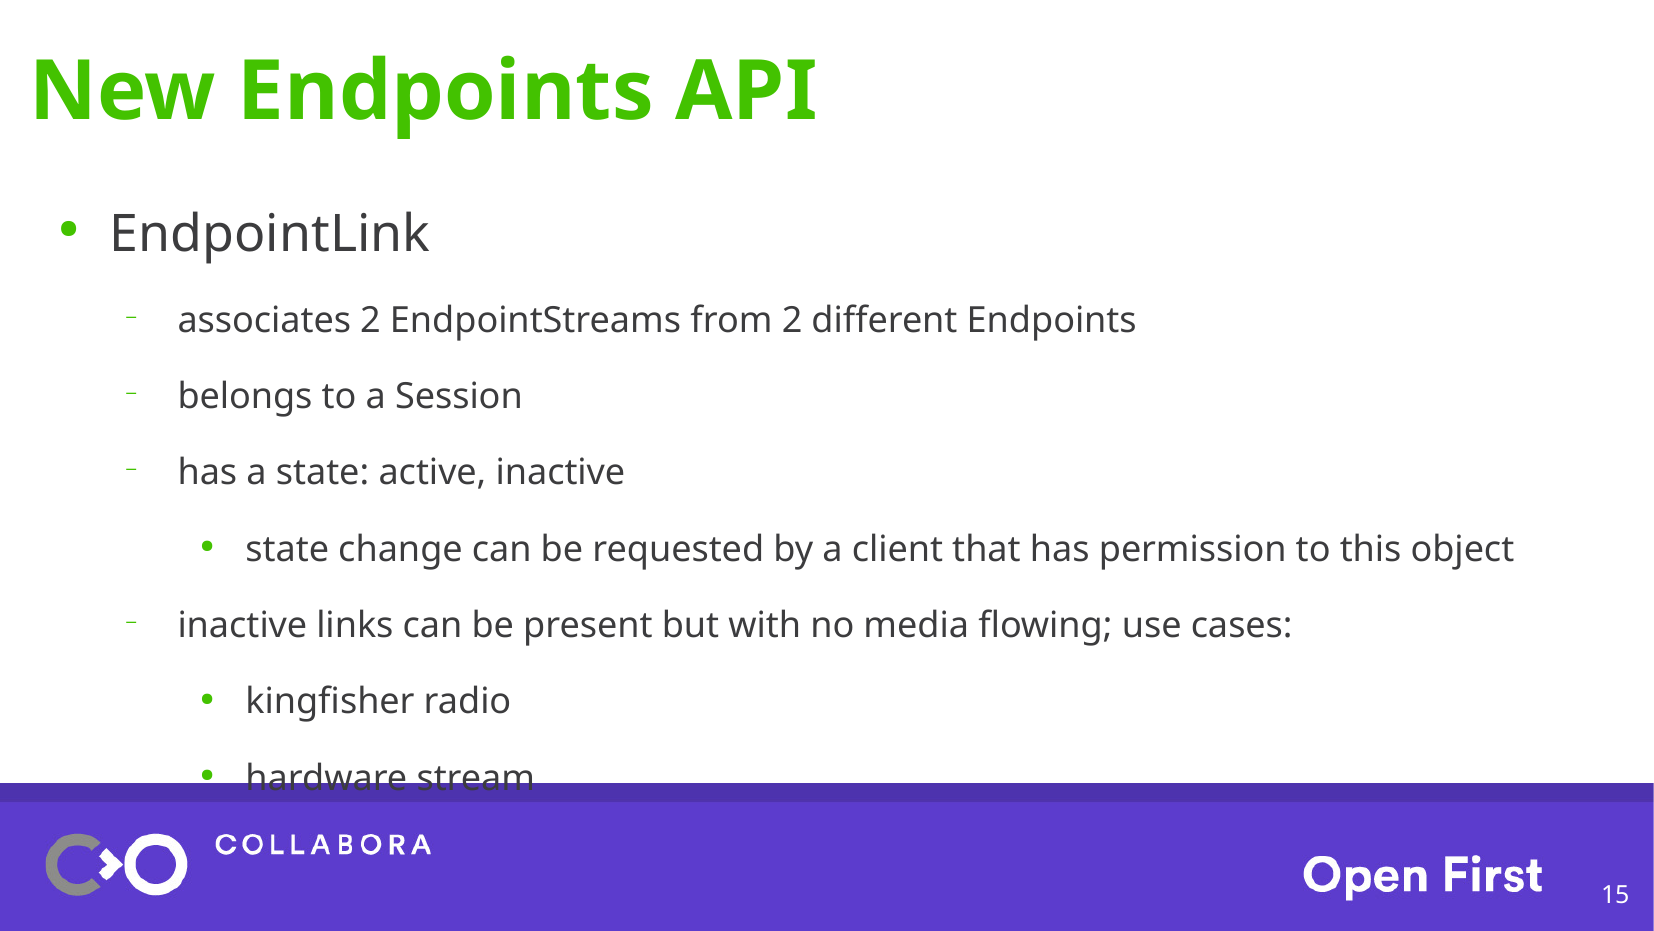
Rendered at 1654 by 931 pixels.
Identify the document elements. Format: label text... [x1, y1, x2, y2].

picture [0, 0, 1654, 931]
list EndpointLink associates 2 EndpointStreams from 2 different Endpoints belongs to a Session has a state: active, inactive state change can be requested by a client that has permission to this object inactive links can be present but with no media flowing; use cases: kingfisher radio hardware stream [41, 160, 1614, 804]
title New Endpoints API [29, 28, 1603, 147]
